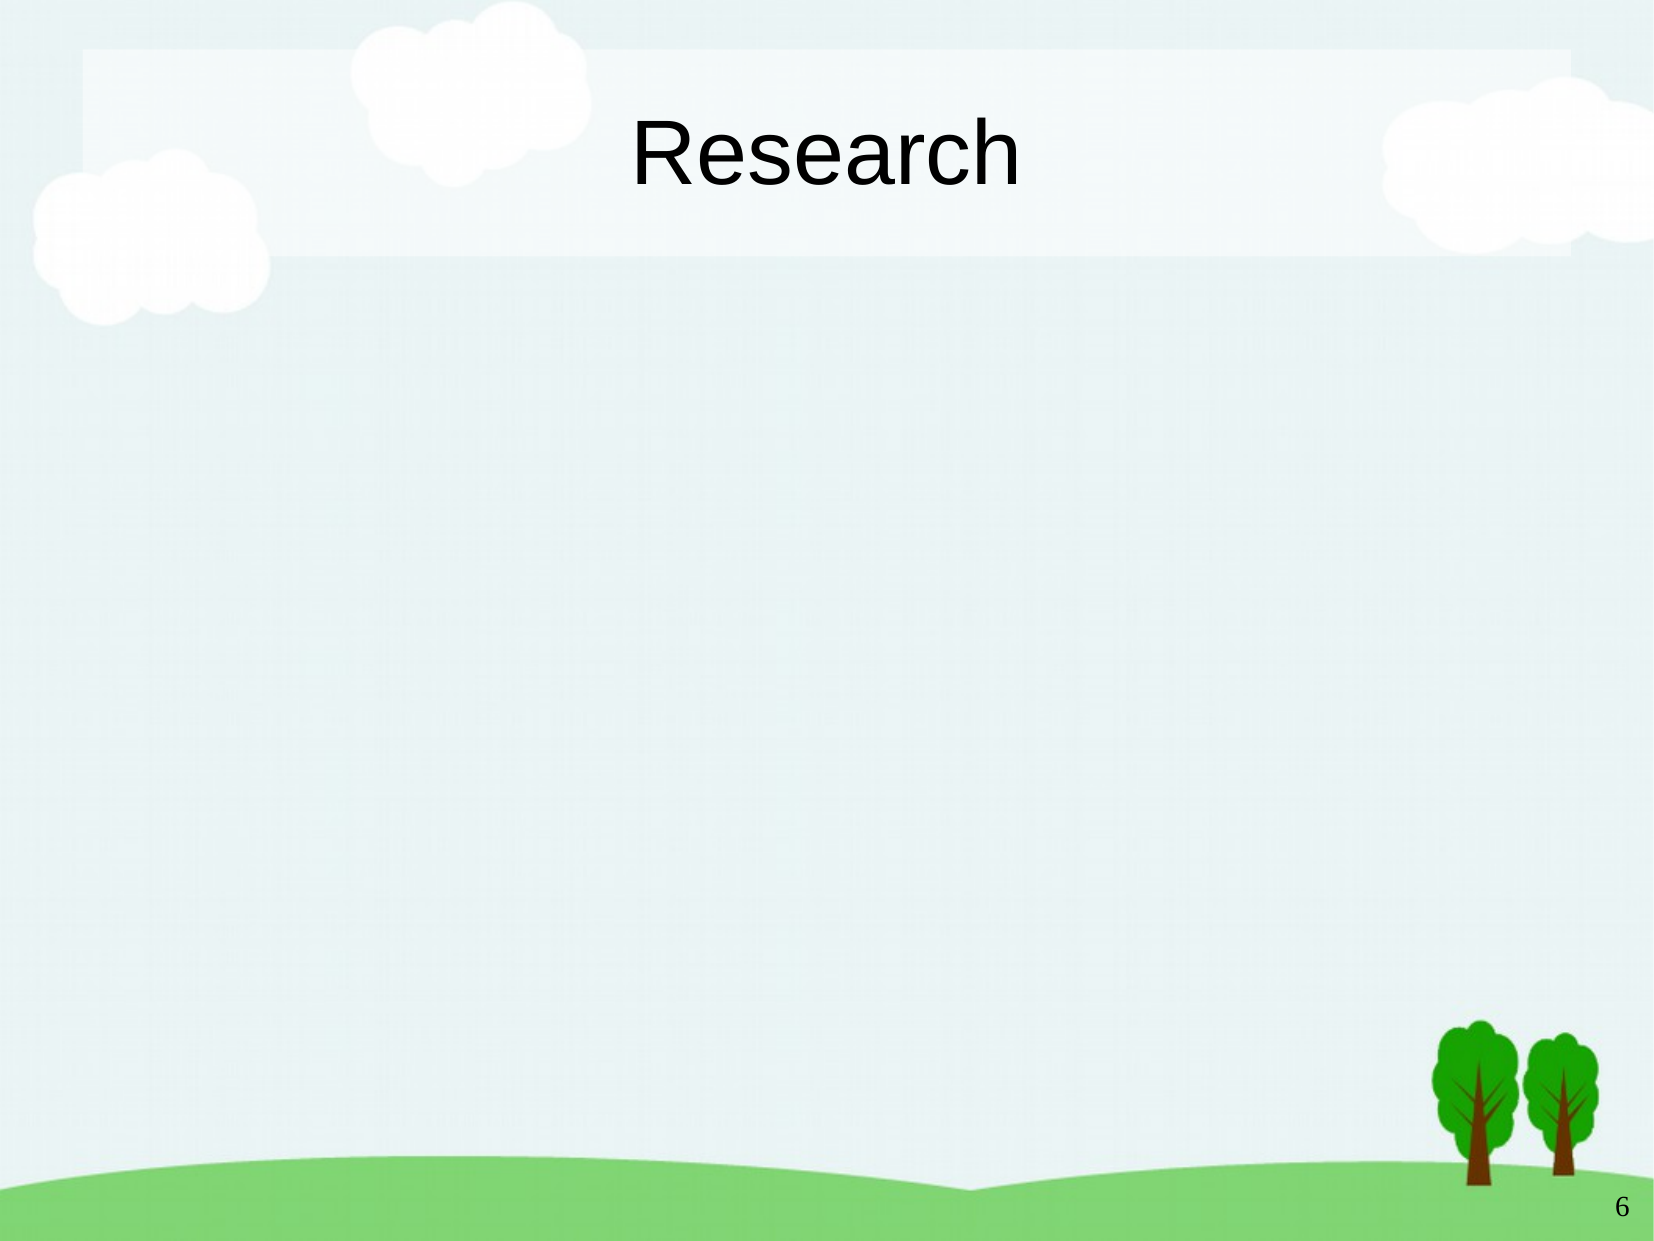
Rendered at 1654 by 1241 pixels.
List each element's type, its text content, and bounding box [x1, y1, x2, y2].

title Research [82, 49, 1571, 257]
picture [0, 0, 1654, 1241]
